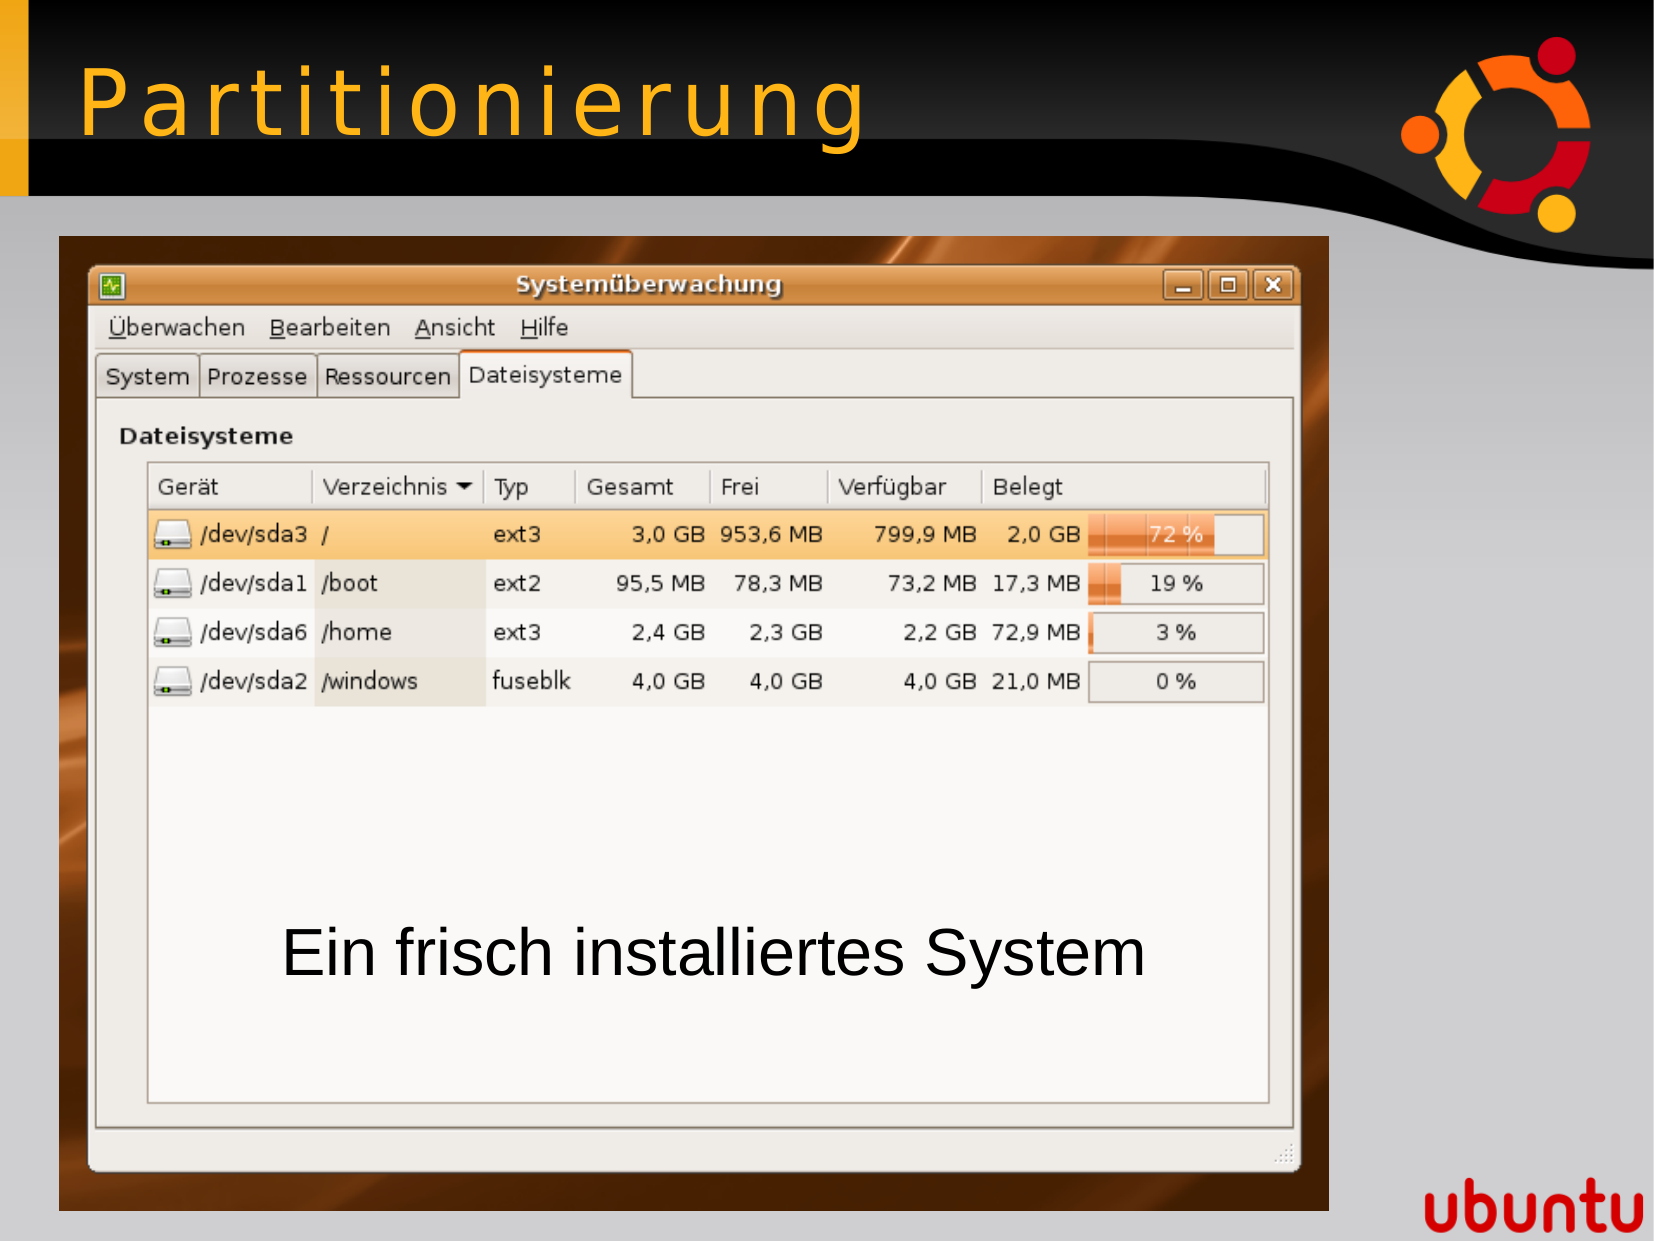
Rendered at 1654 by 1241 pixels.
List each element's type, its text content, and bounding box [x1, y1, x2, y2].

list Ein frisch installiertes System [82, 915, 1329, 1034]
picture [0, 0, 1654, 1241]
title Partitionierung [76, 0, 1300, 207]
